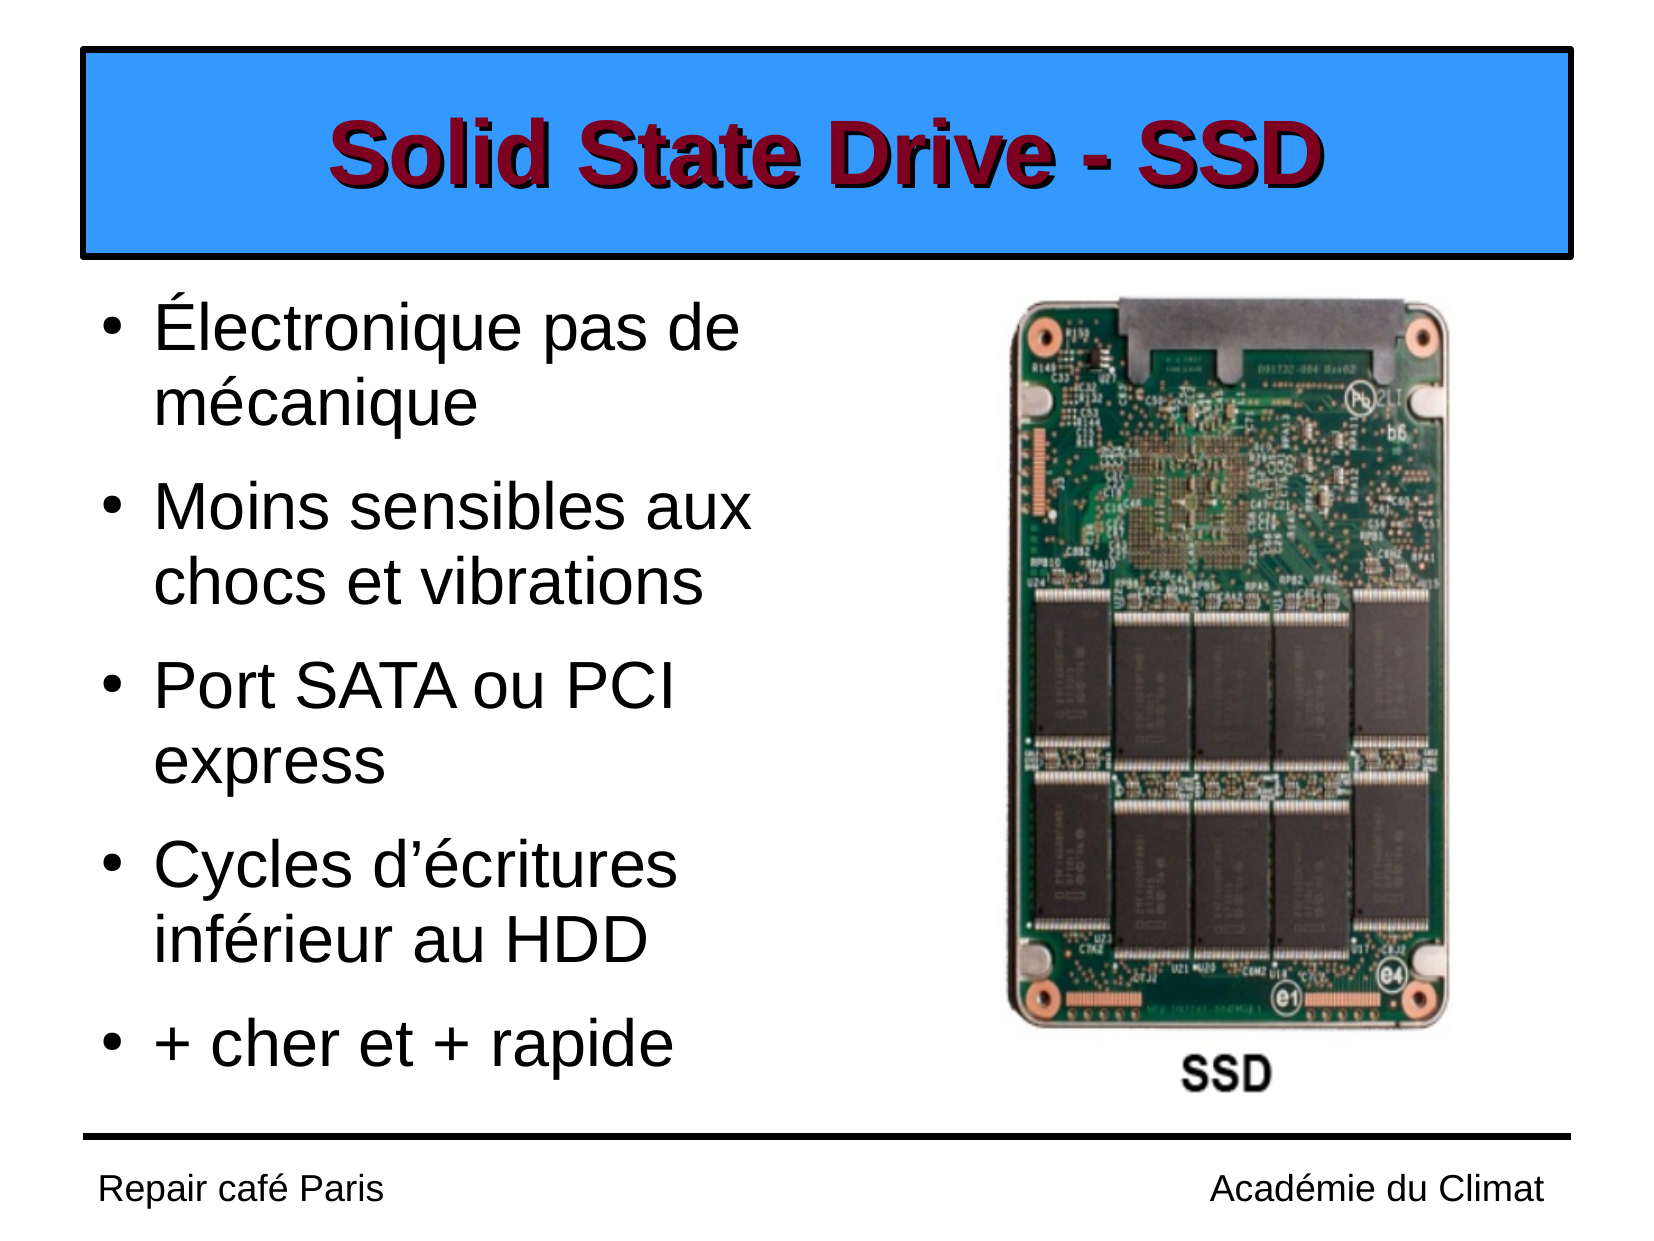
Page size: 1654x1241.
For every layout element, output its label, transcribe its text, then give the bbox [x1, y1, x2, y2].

title Solid State Drive - SSD [82, 49, 1571, 257]
list Électronique pas de mécanique Moins sensibles aux chocs et vibrations Port SATA ou PCI express Cycles d’écritures inférieur au HDD + cher et + rapide [82, 290, 809, 1082]
picture [996, 293, 1453, 1099]
text_box Repair café Paris Académie du Climat [82, 1160, 1571, 1217]
